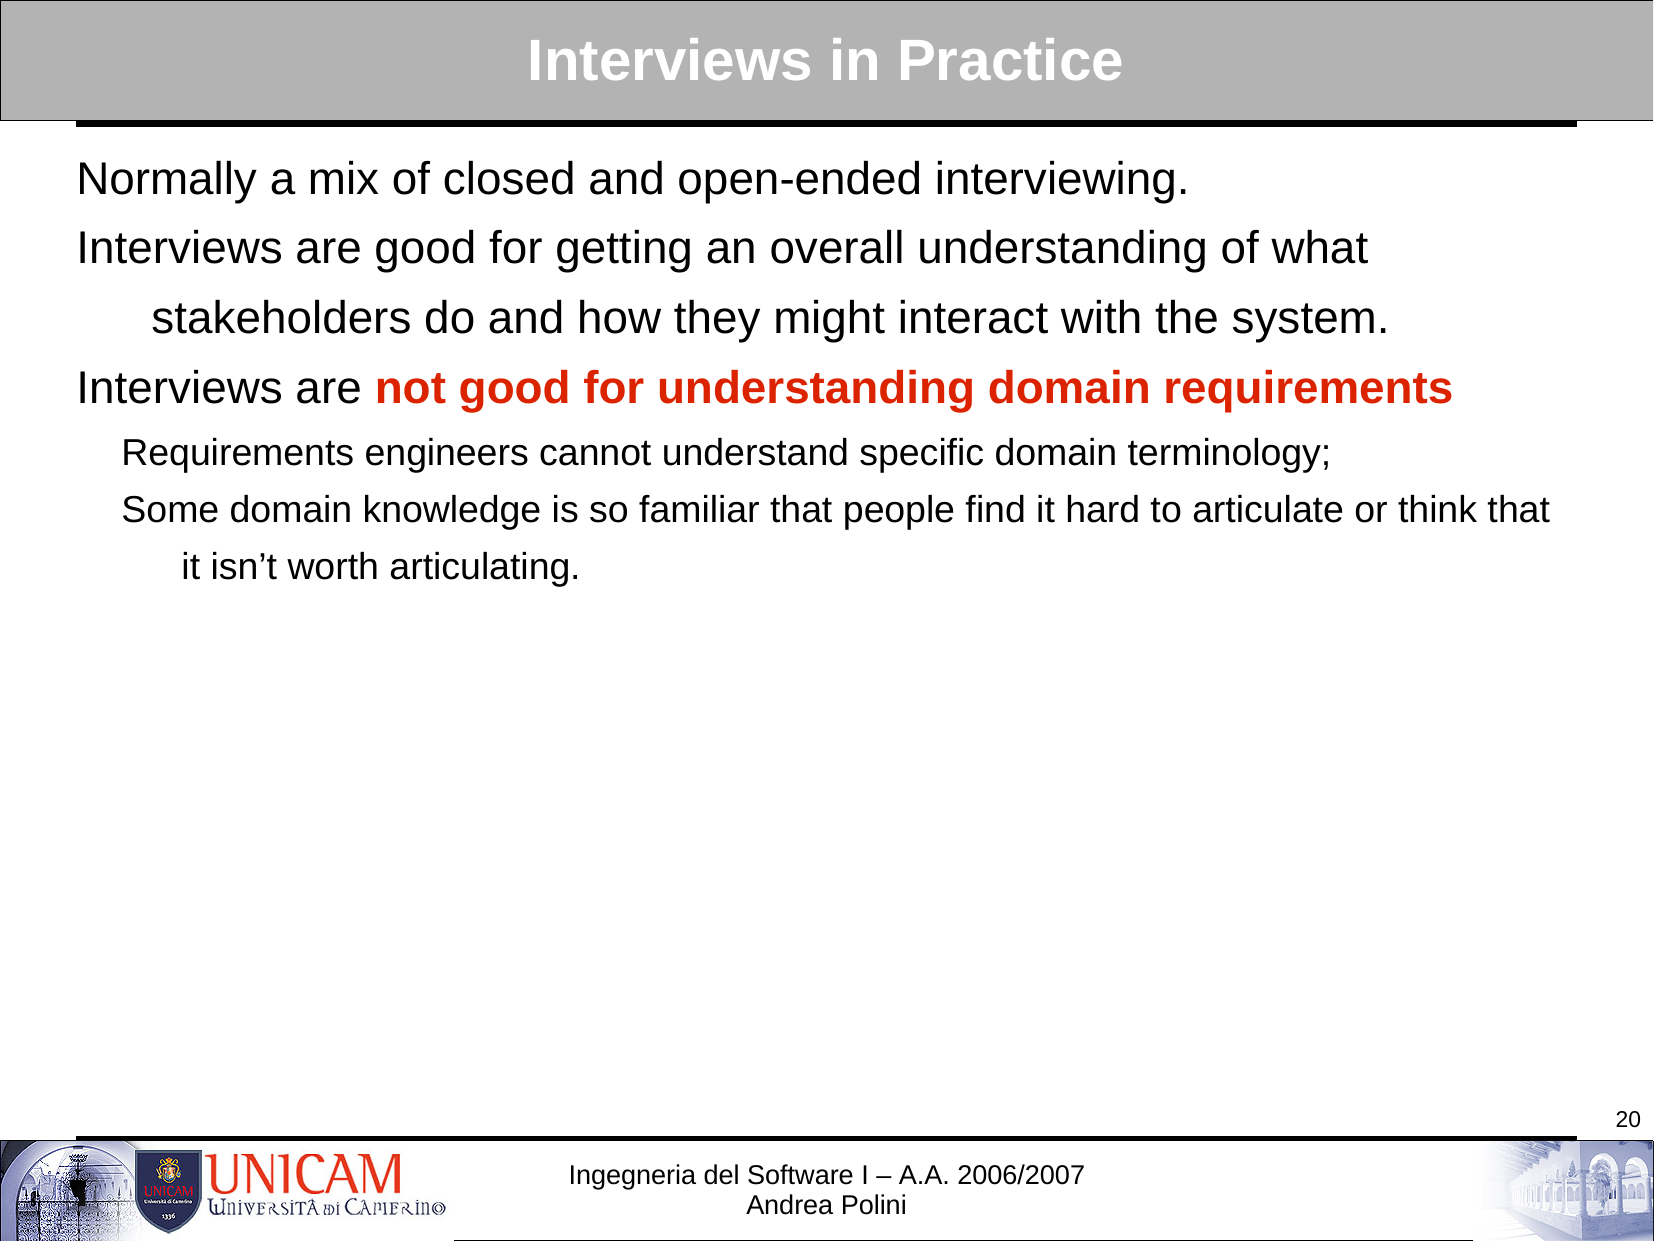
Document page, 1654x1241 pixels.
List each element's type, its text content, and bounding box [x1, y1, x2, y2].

title Interviews in Practice [0, 0, 1653, 121]
picture [1473, 1141, 1654, 1241]
list Normally a mix of closed and open-ended interviewing. Interviews are good for getting an overall understanding of what stakeholders do and how they might interact with the system. Interviews are not good for understanding domain requirements Requirements engineers cannot understand specific domain terminology; Some domain knowledge is so familiar that people find it hard to articulate or think that it isn’t worth articulating. [76, 152, 1577, 712]
picture [0, 1141, 454, 1241]
